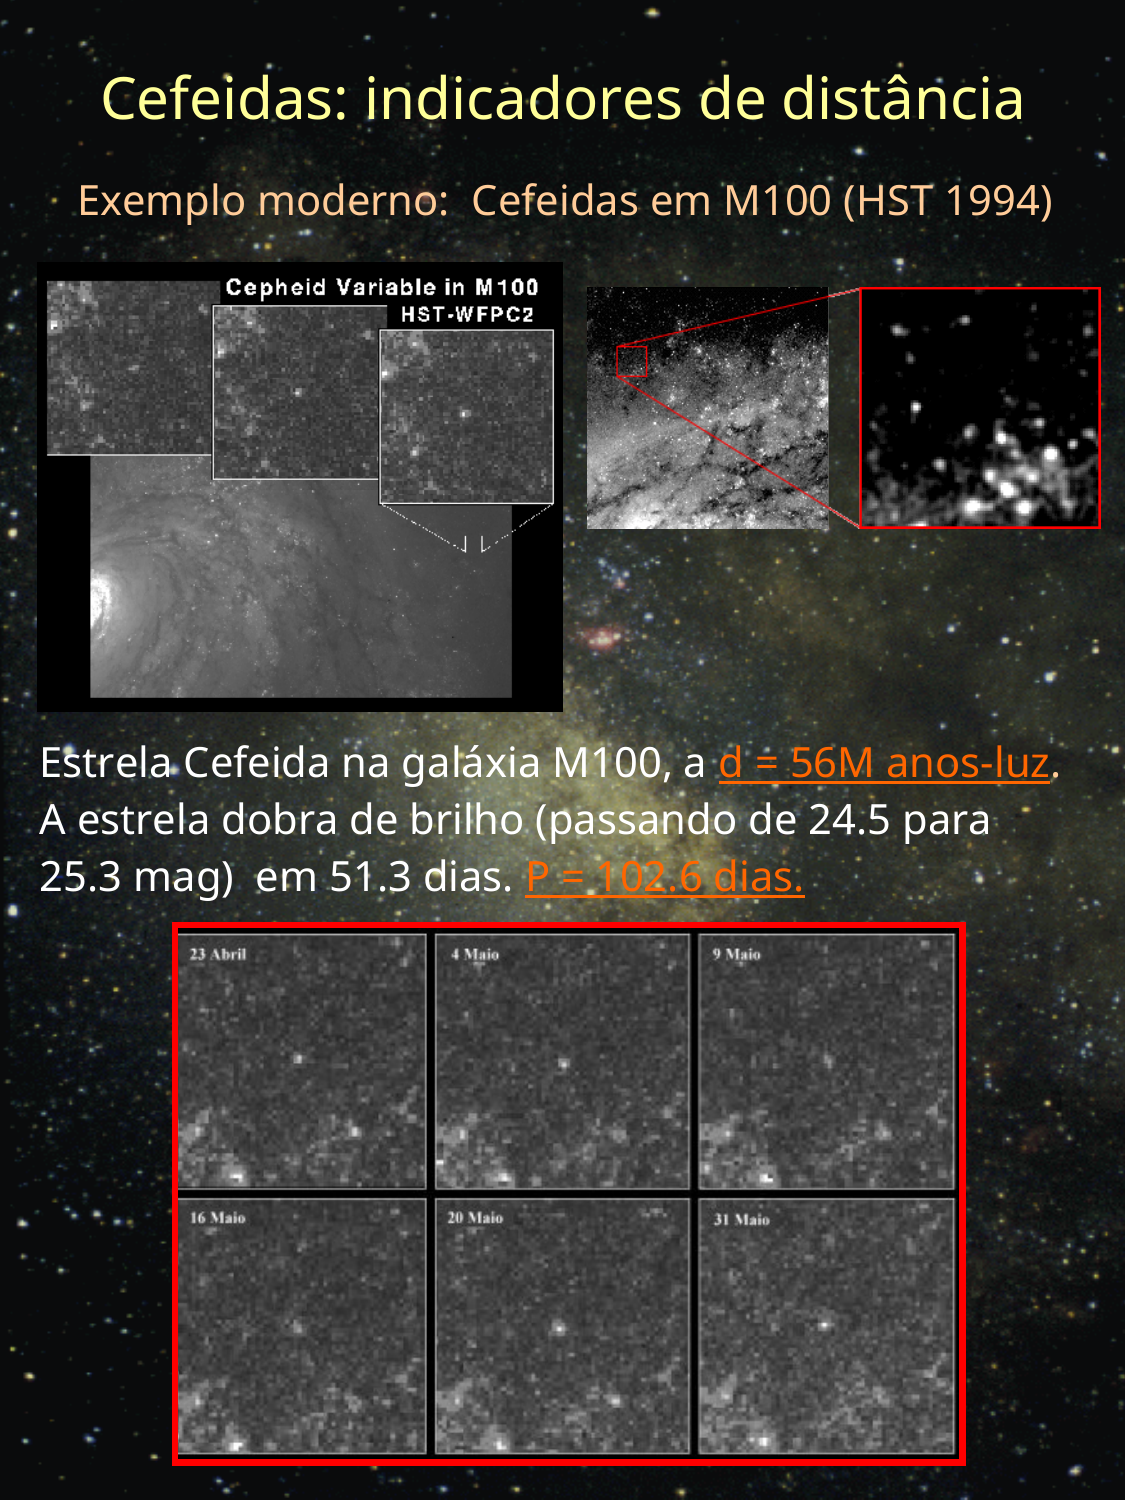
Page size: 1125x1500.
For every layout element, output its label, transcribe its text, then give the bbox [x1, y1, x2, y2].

text_box Exemplo moderno: Cefeidas em M100 (HST 1994) [62, 162, 1075, 235]
picture [178, 928, 959, 1459]
picture [587, 287, 1101, 529]
text_box Cefeidas: indicadores de distância [85, 49, 1041, 145]
text_box Estrela Cefeida na galáxia M100, a d = 56M anos-luz. A estrela dobra de brilho (passando de 24.5 para 25.3 mag) em 51.3 dias. P = 102.6 dias. [24, 725, 1101, 912]
picture [37, 262, 563, 712]
